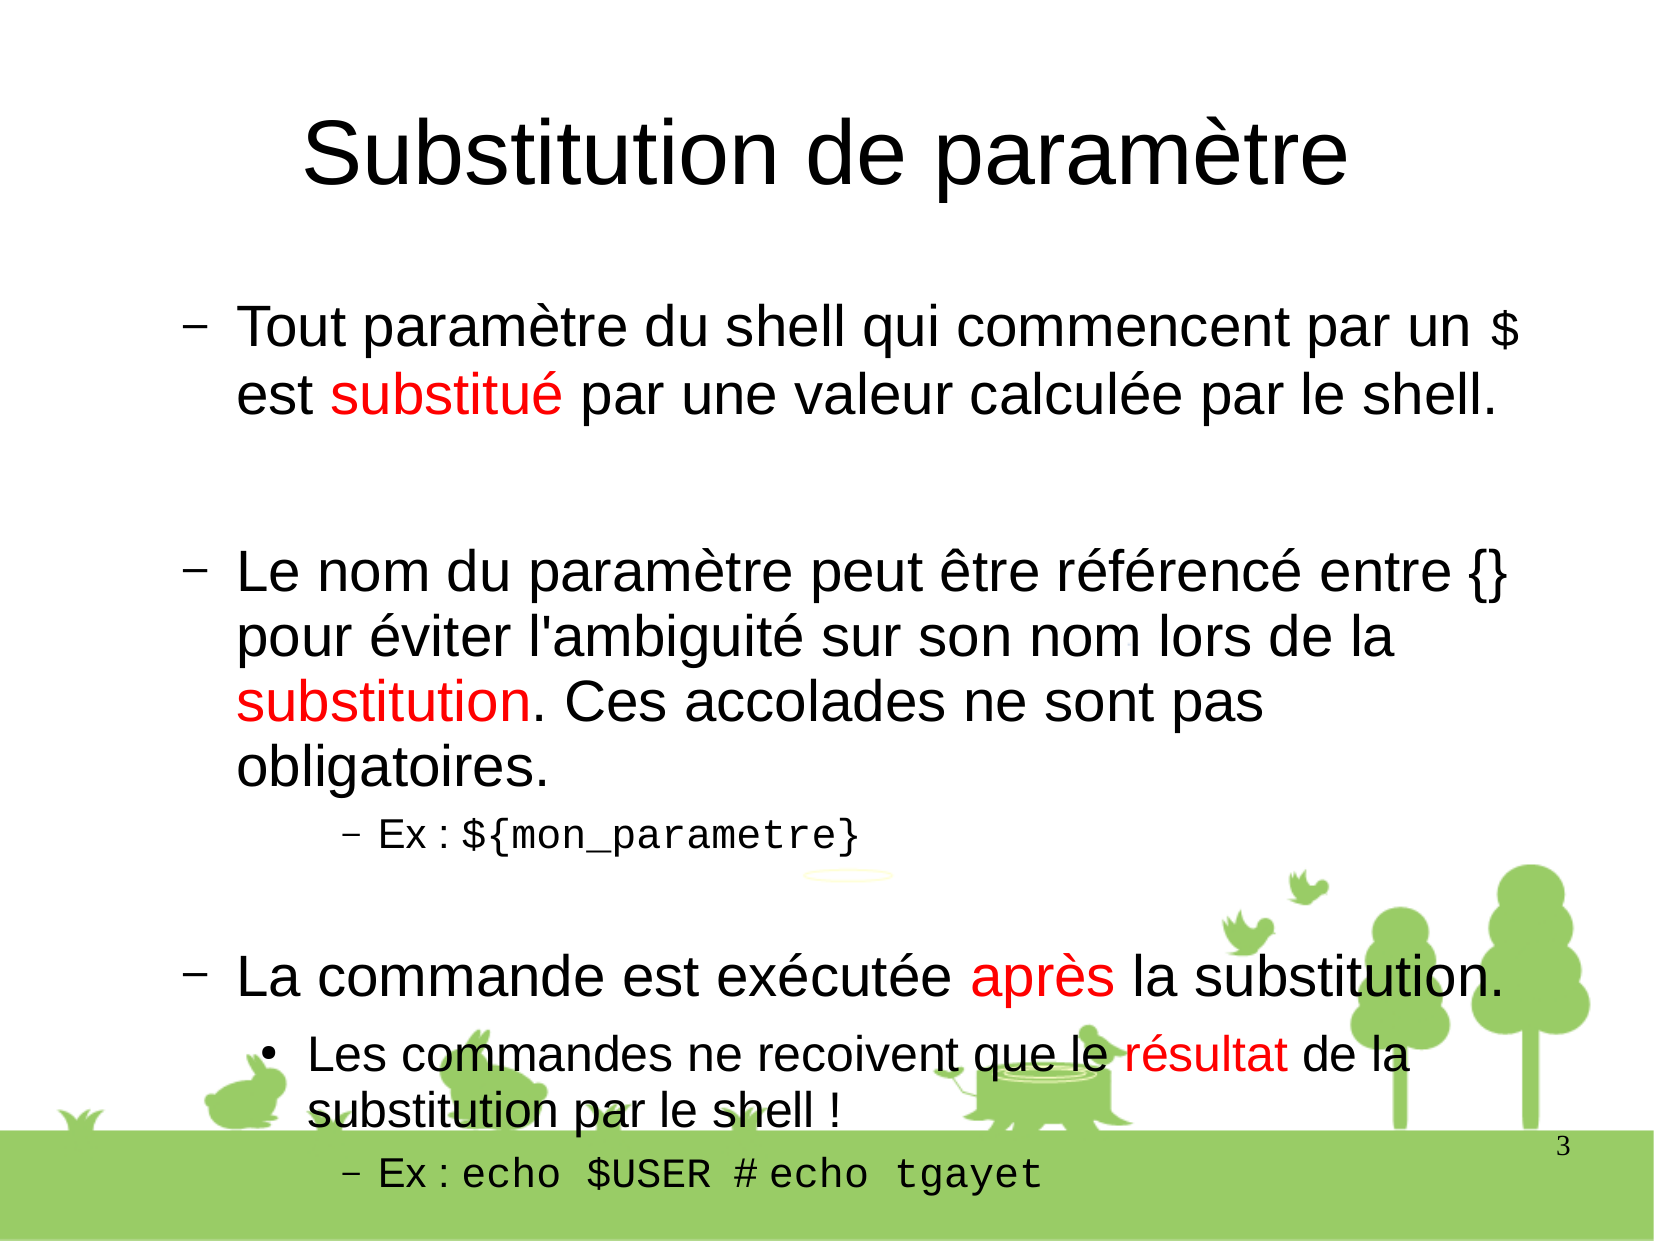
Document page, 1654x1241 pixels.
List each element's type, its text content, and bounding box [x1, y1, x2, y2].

picture [0, 0, 1654, 1241]
title Substitution de paramètre [82, 49, 1571, 257]
list Tout paramètre du shell qui commencent par un $ est substitué par une valeur calculée par le shell. Le nom du paramètre peut être référencé entre {} pour éviter l'ambiguité sur son nom lors de la substitution. Ces accolades ne sont pas obligatoires. Ex : ${mon_parametre} La commande est exécutée après la substitution. Les commandes ne recoivent que le résultat de la substitution par le shell ! Ex : echo $USER # echo tgayet [94, 195, 1524, 1205]
